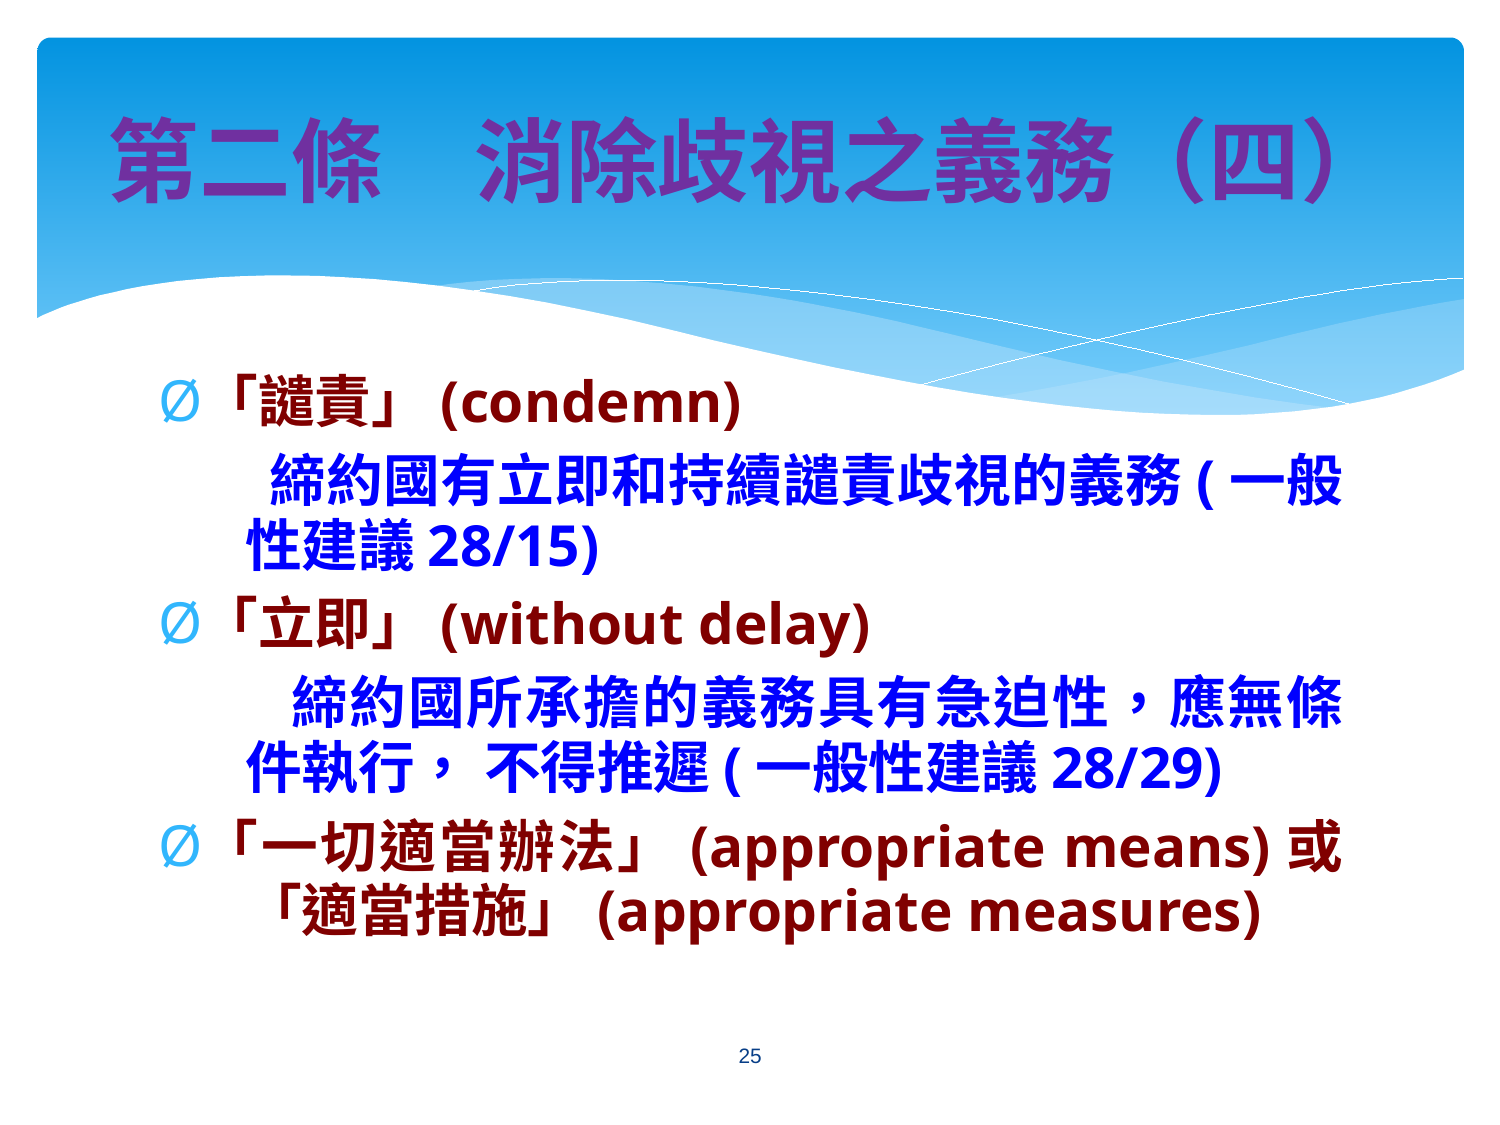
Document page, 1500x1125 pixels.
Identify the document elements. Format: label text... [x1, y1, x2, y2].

text_box 25 [654, 1025, 846, 1086]
list 「譴責」(condemn) 締約國有立即和持續譴責歧視的義務(一般性建議28/15) 「立即」(without delay) 締約國所承擔的義務具有急迫性，應無條件執行， 不得推遲(一般性建議28/29) 「一切適當辦法」(appropriate means)或「適當措施」(appropriate measures) [143, 361, 1359, 1005]
title 第二條 消除歧視之義務（四） [75, 55, 1426, 262]
